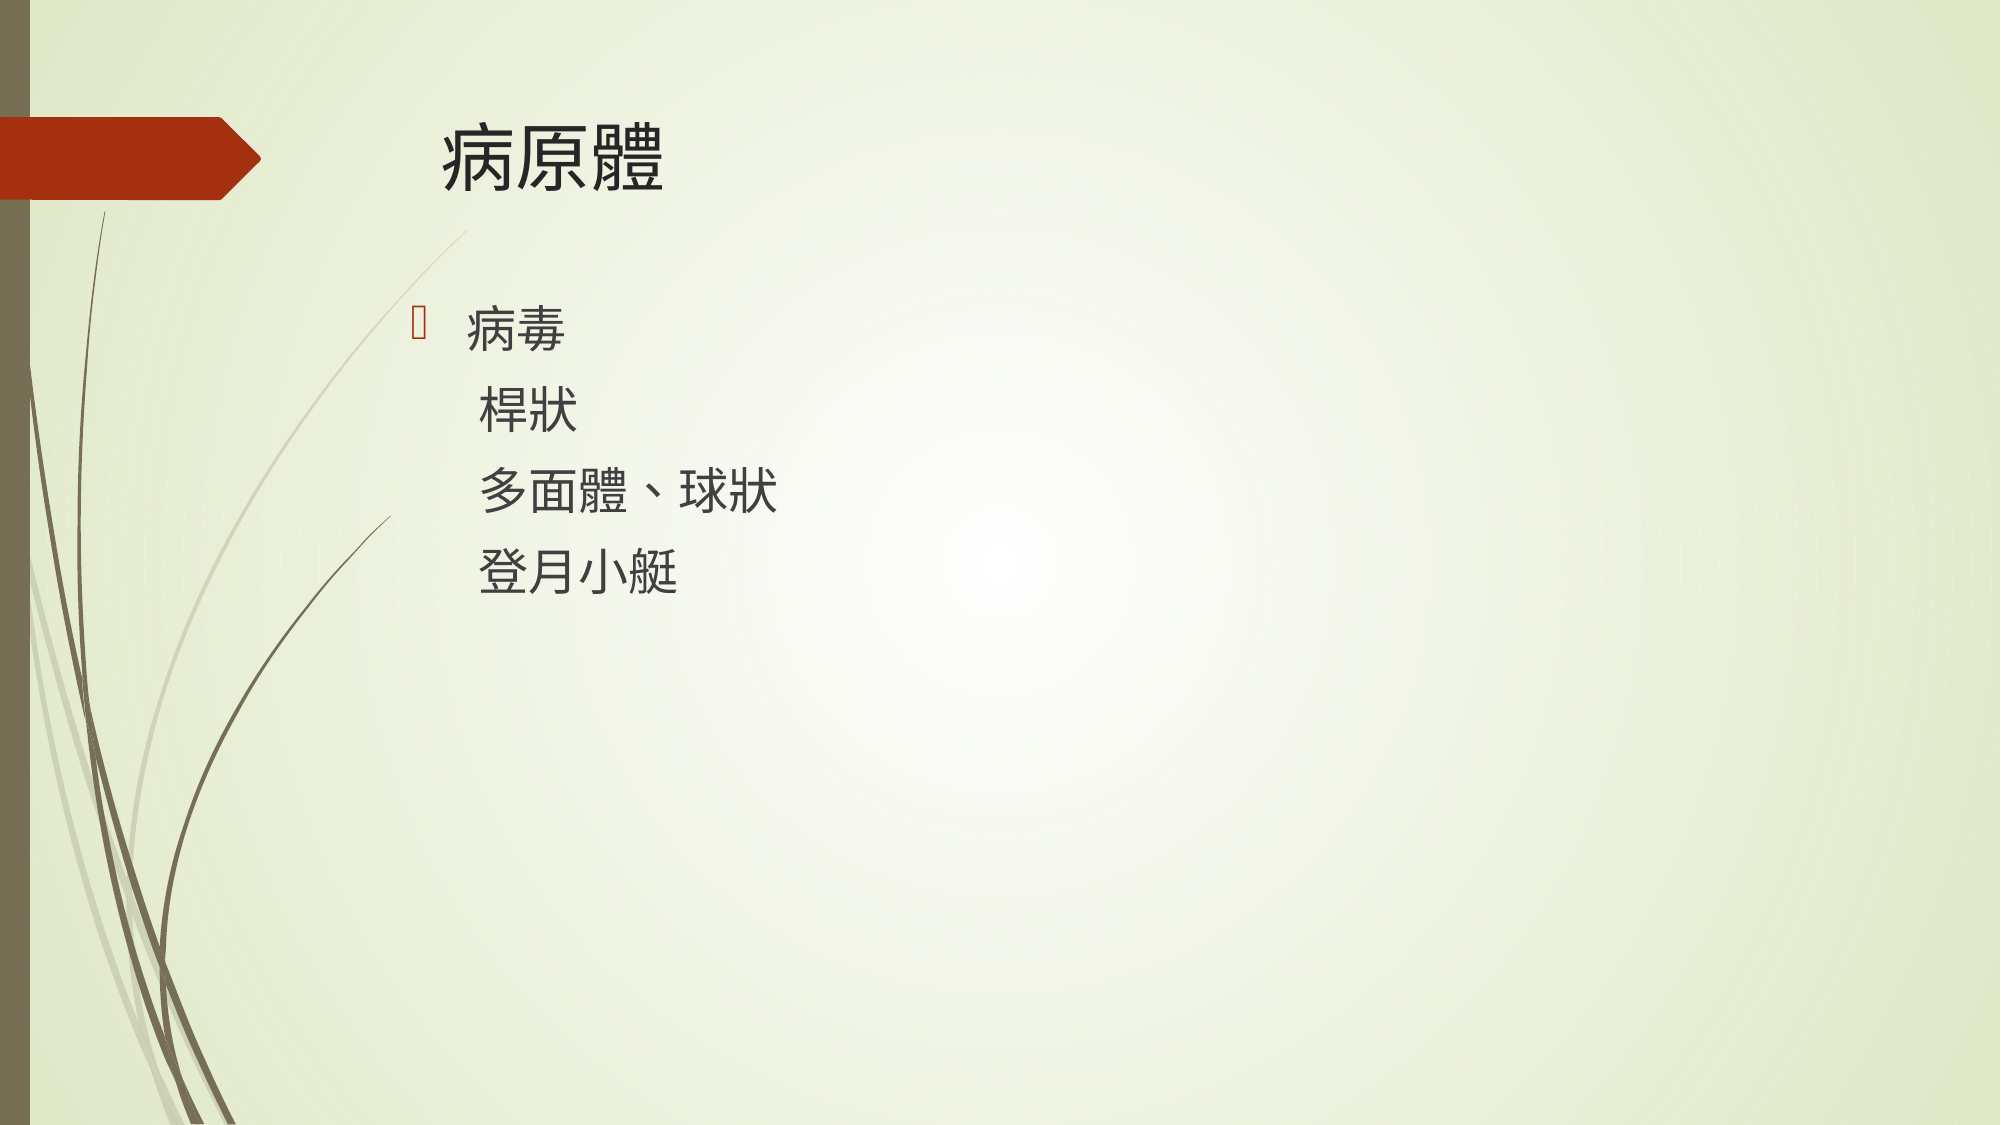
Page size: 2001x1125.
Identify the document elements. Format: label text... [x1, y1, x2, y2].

list 病毒 桿狀 多面體、球狀 登月小艇 [395, 290, 1859, 910]
title 病原體 [425, 102, 1888, 313]
